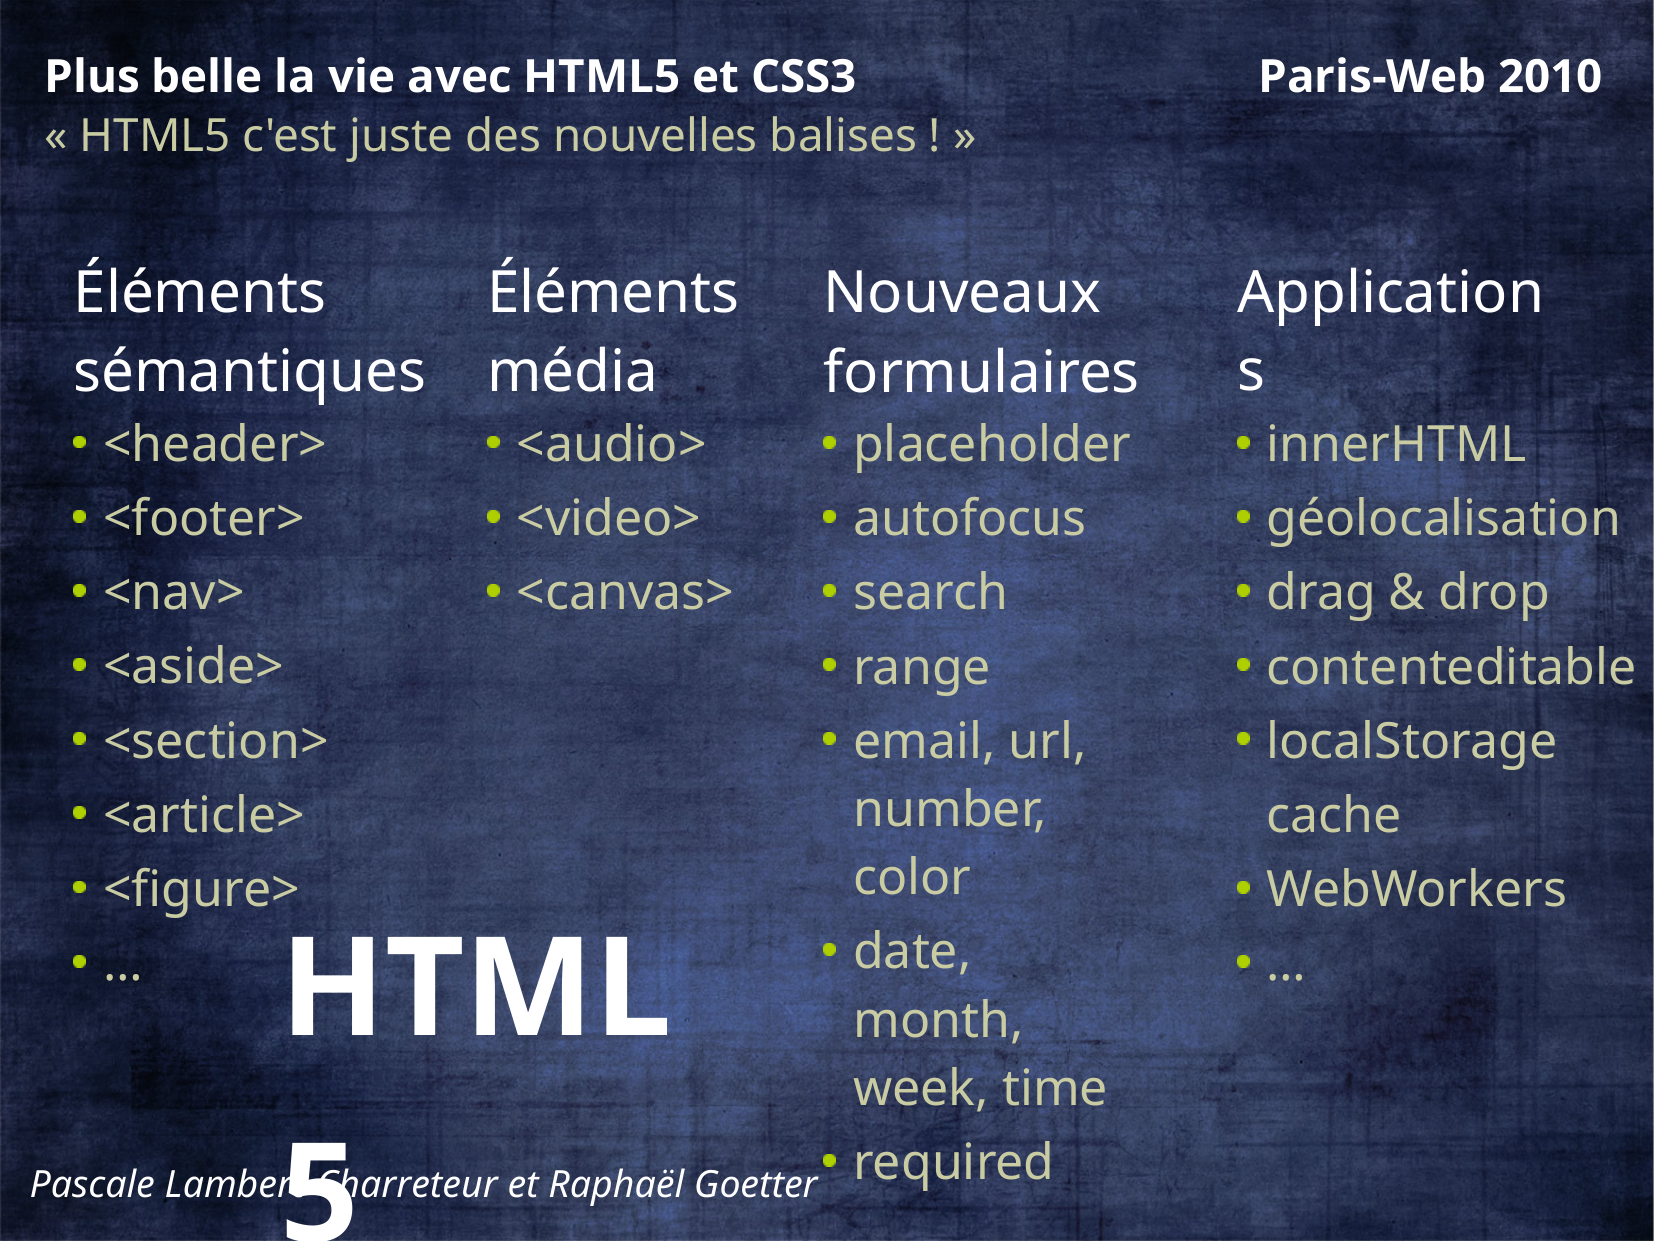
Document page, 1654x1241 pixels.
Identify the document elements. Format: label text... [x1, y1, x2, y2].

text_box <header> <footer> <nav> <aside> <section> <article> <figure> … [59, 400, 414, 911]
text_box <audio> <video> <canvas> [472, 400, 768, 771]
text_box innerHTML géolocalisation drag & drop contenteditable localStorage cache WebWorkers … [1222, 400, 1654, 911]
text_box Éléments sémantiques [59, 242, 472, 391]
text_box Pascale Lambert-Charreteur et Raphaël Goetter [29, 1157, 328, 1201]
text_box Éléments média [472, 242, 768, 391]
text_box « HTML5 c'est juste des nouvelles balises ! » [29, 88, 1447, 156]
text_box Applications [1222, 242, 1577, 324]
text_box placeholder autofocus search range email, url, number, color date, month, week, time required [809, 400, 1164, 1082]
text_box Pascale Lambert-Charreteur et Raphaël Goetter [309, 1157, 1329, 1201]
text_box Nouveaux formulaires [809, 242, 1164, 391]
text_box Plus belle la vie avec HTML5 et CSS3 [29, 29, 1063, 88]
text_box HTML5 [265, 862, 739, 1034]
picture [0, 0, 1654, 1241]
